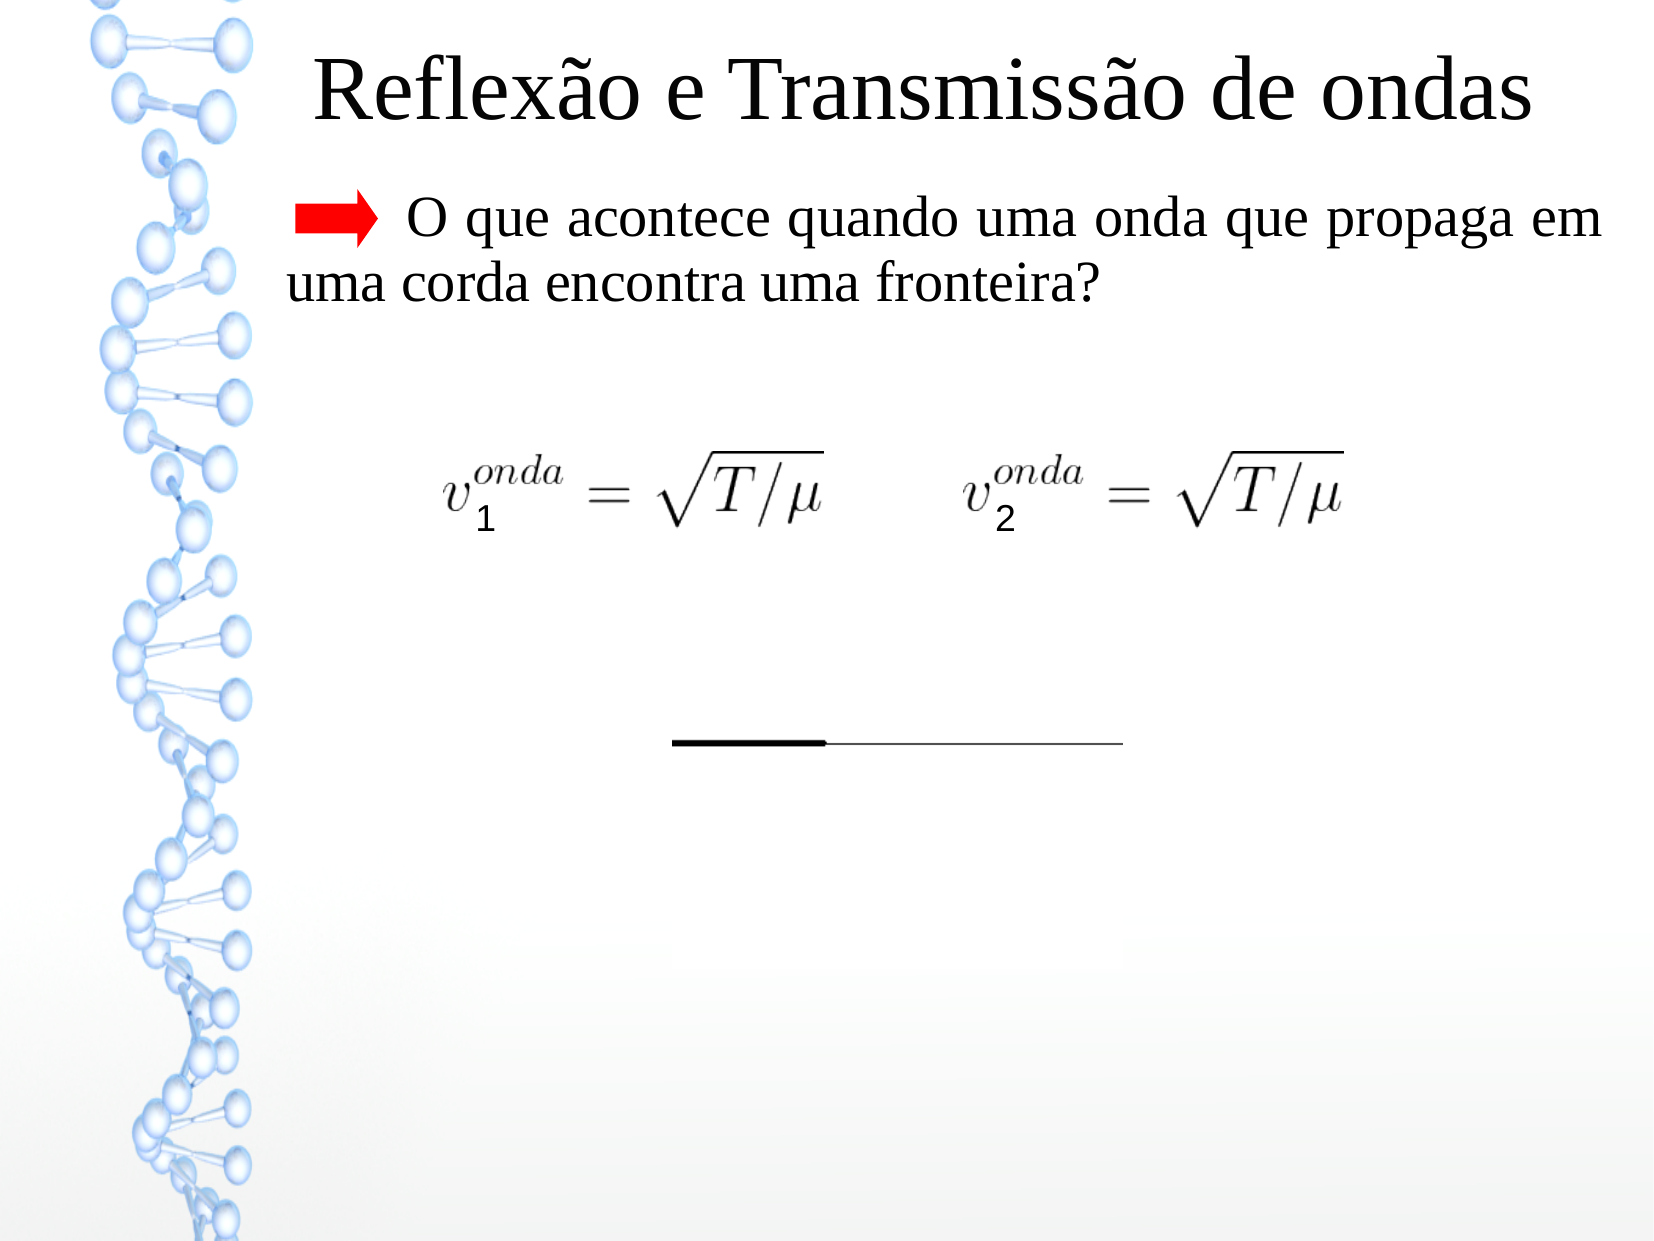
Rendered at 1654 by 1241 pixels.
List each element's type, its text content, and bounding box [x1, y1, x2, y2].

text_box [295, 188, 378, 249]
text_box O que acontece quando uma onda que propaga em uma corda encontra uma fronteira? [271, 177, 1619, 745]
text_box 1 [460, 490, 512, 547]
picture [0, 0, 1654, 1241]
title Reflexão e Transmissão de ondas [265, 37, 1583, 140]
text_box 2 [980, 490, 1031, 547]
